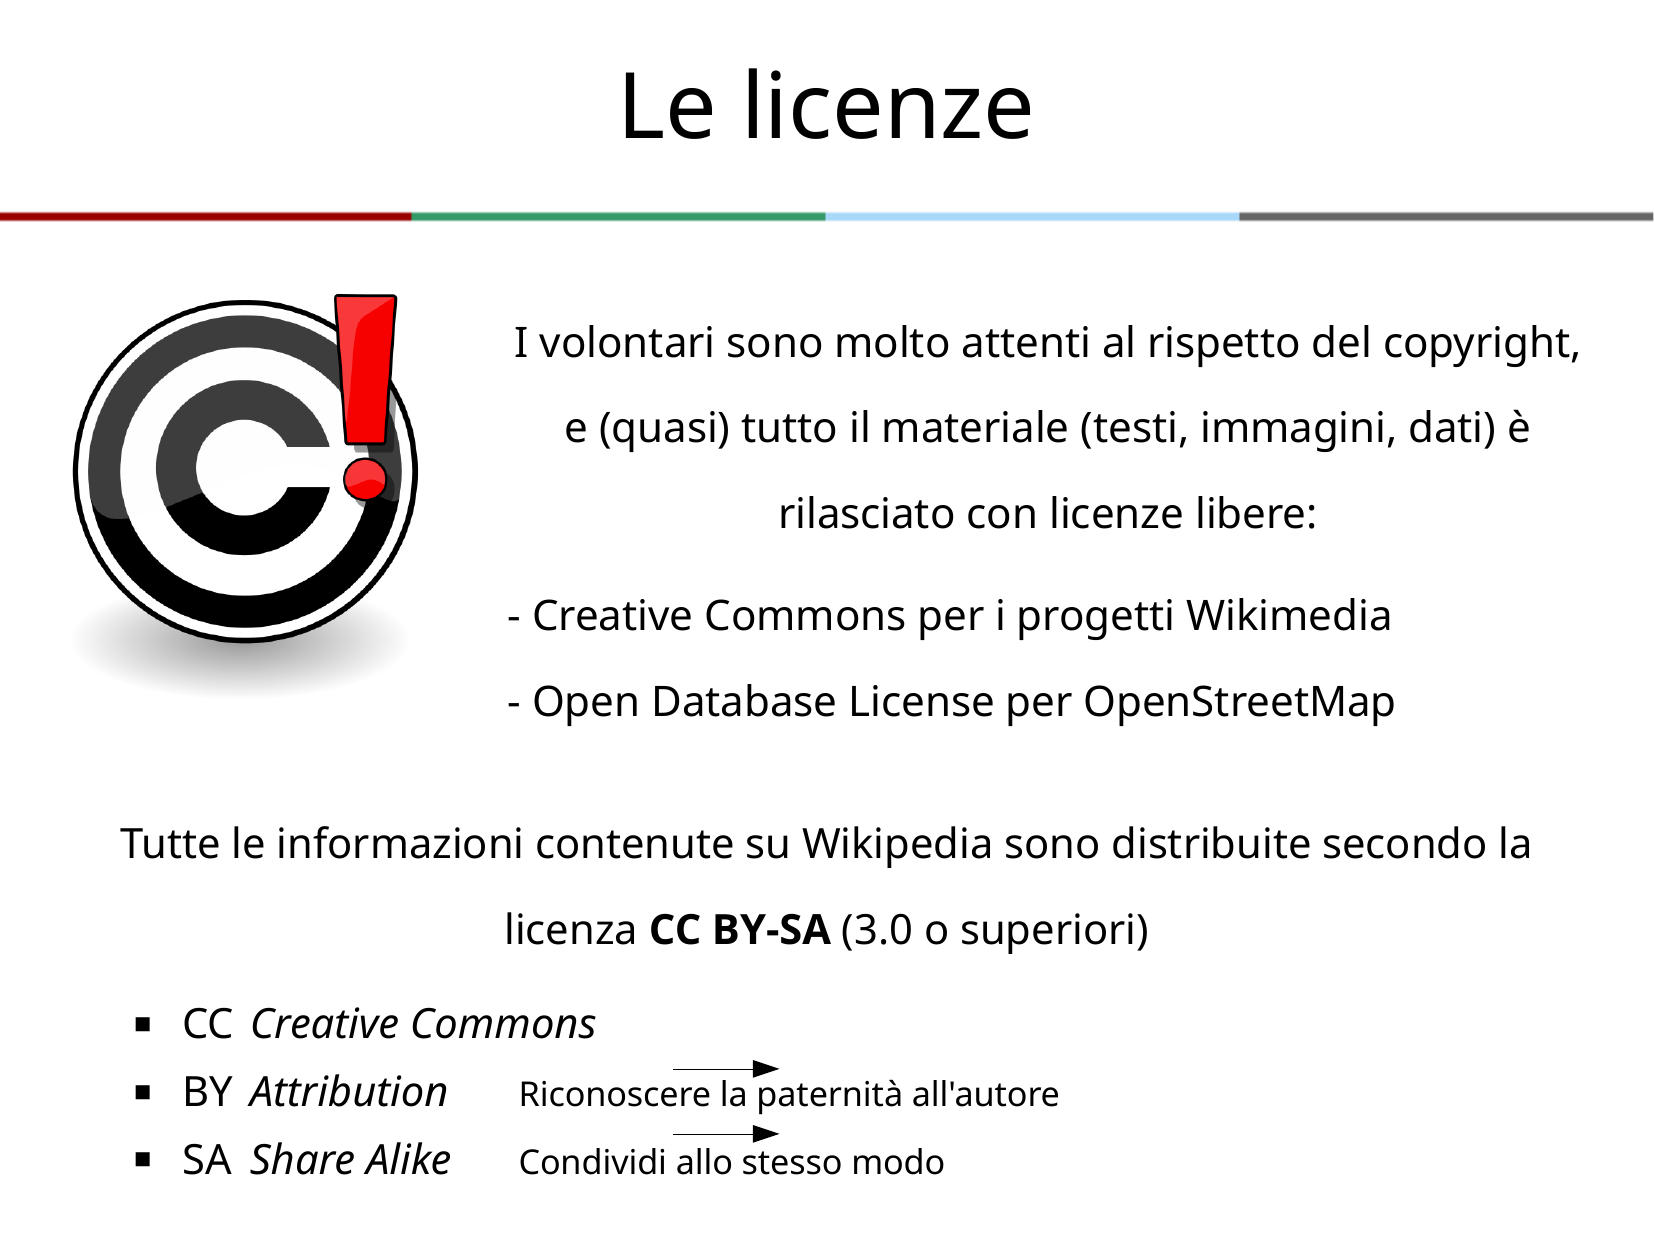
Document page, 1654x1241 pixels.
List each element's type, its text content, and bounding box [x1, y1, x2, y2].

list I volontari sono molto attenti al rispetto del copyright, e (quasi) tutto il materiale (testi, immagini, dati) è rilasciato con licenze libere: - Creative Commons per i progetti Wikimedia - Open Database License per OpenStreetMap [507, 283, 1589, 733]
picture [0, 200, 1654, 235]
picture [40, 277, 442, 710]
list Tutte le informazioni contenute su Wikipedia sono distribuite secondo la licenza CC BY-SA (3.0 o superiori) CC Creative Commons BY Attribution Riconoscere la paternità all'autore SA Share Alike Condividi allo stesso modo [118, 785, 1536, 1188]
title Le licenze [82, 0, 1571, 200]
